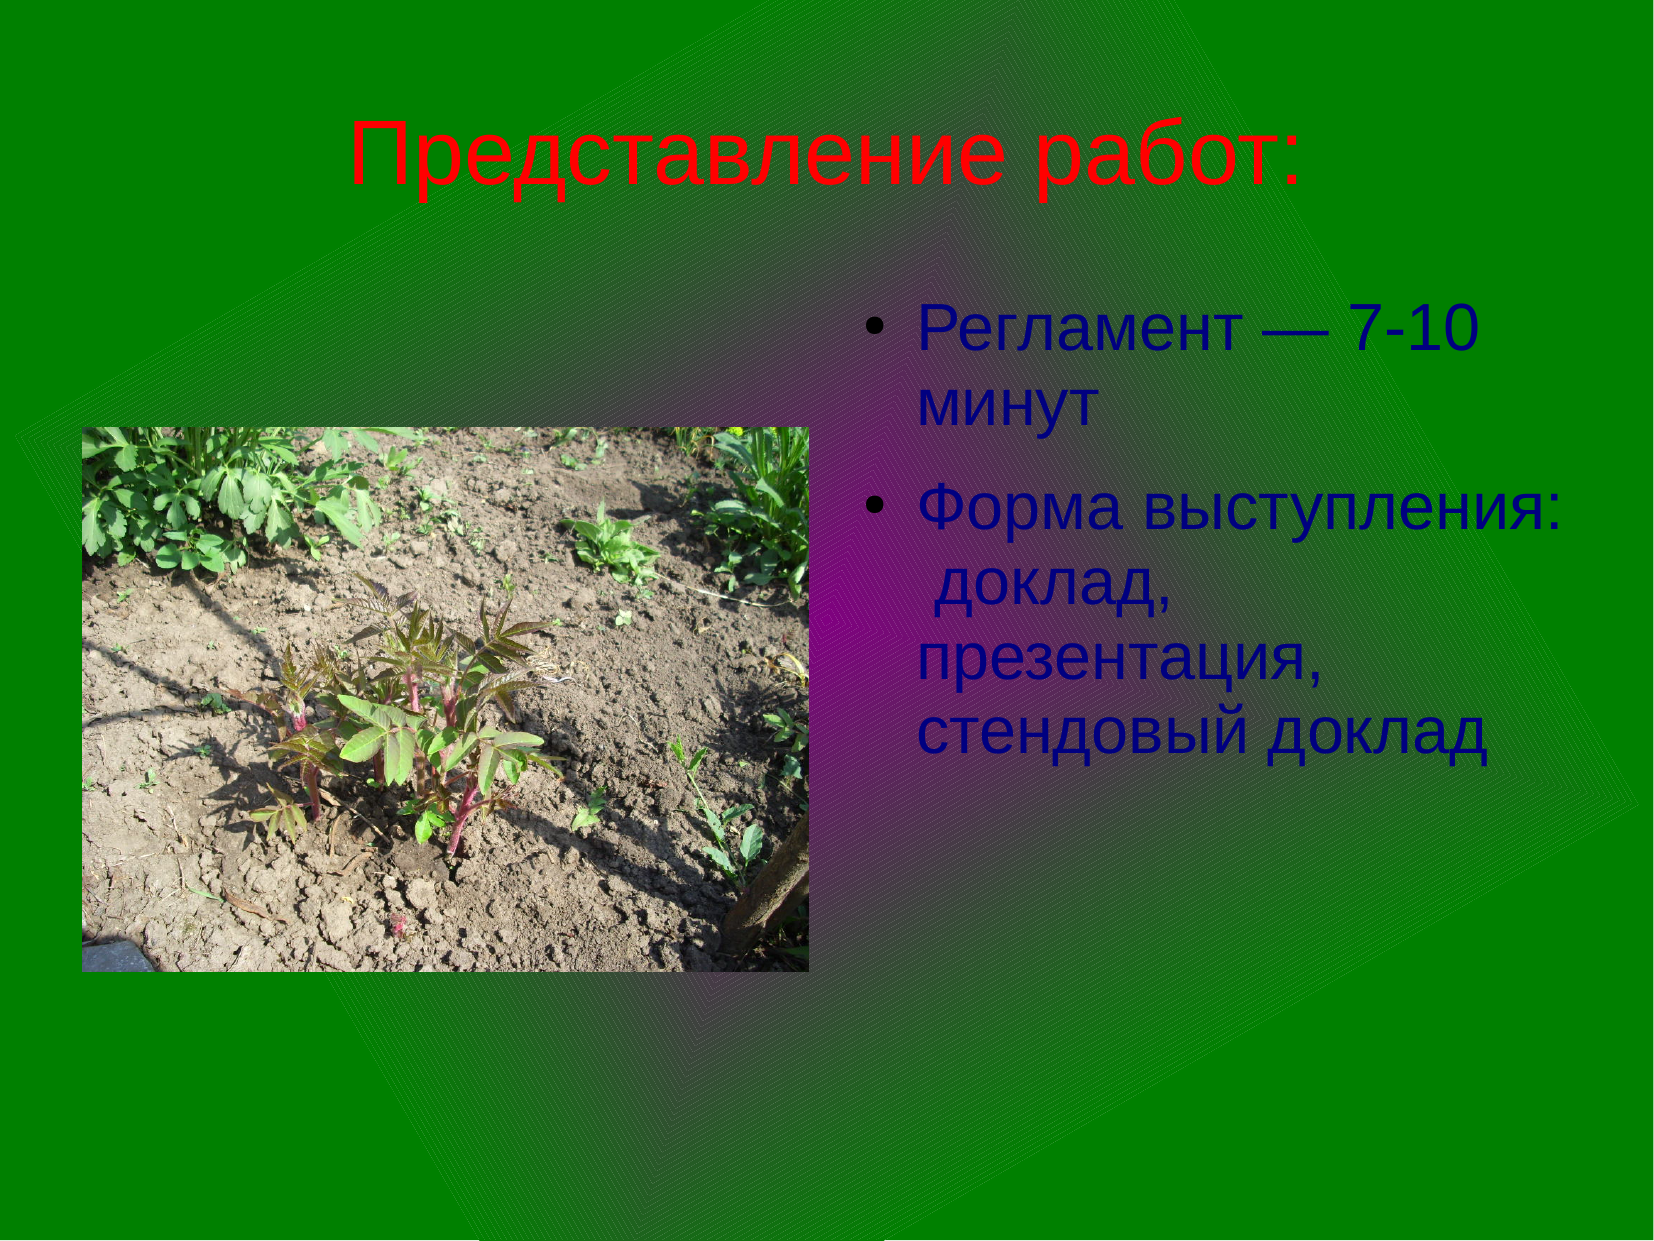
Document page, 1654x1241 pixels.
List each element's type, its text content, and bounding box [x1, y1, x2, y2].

list Регламент — 7-10 минут Форма выступления: доклад, презентация, стендовый доклад [845, 290, 1572, 1109]
title Представление работ: [82, 56, 1571, 250]
picture [82, 427, 809, 972]
